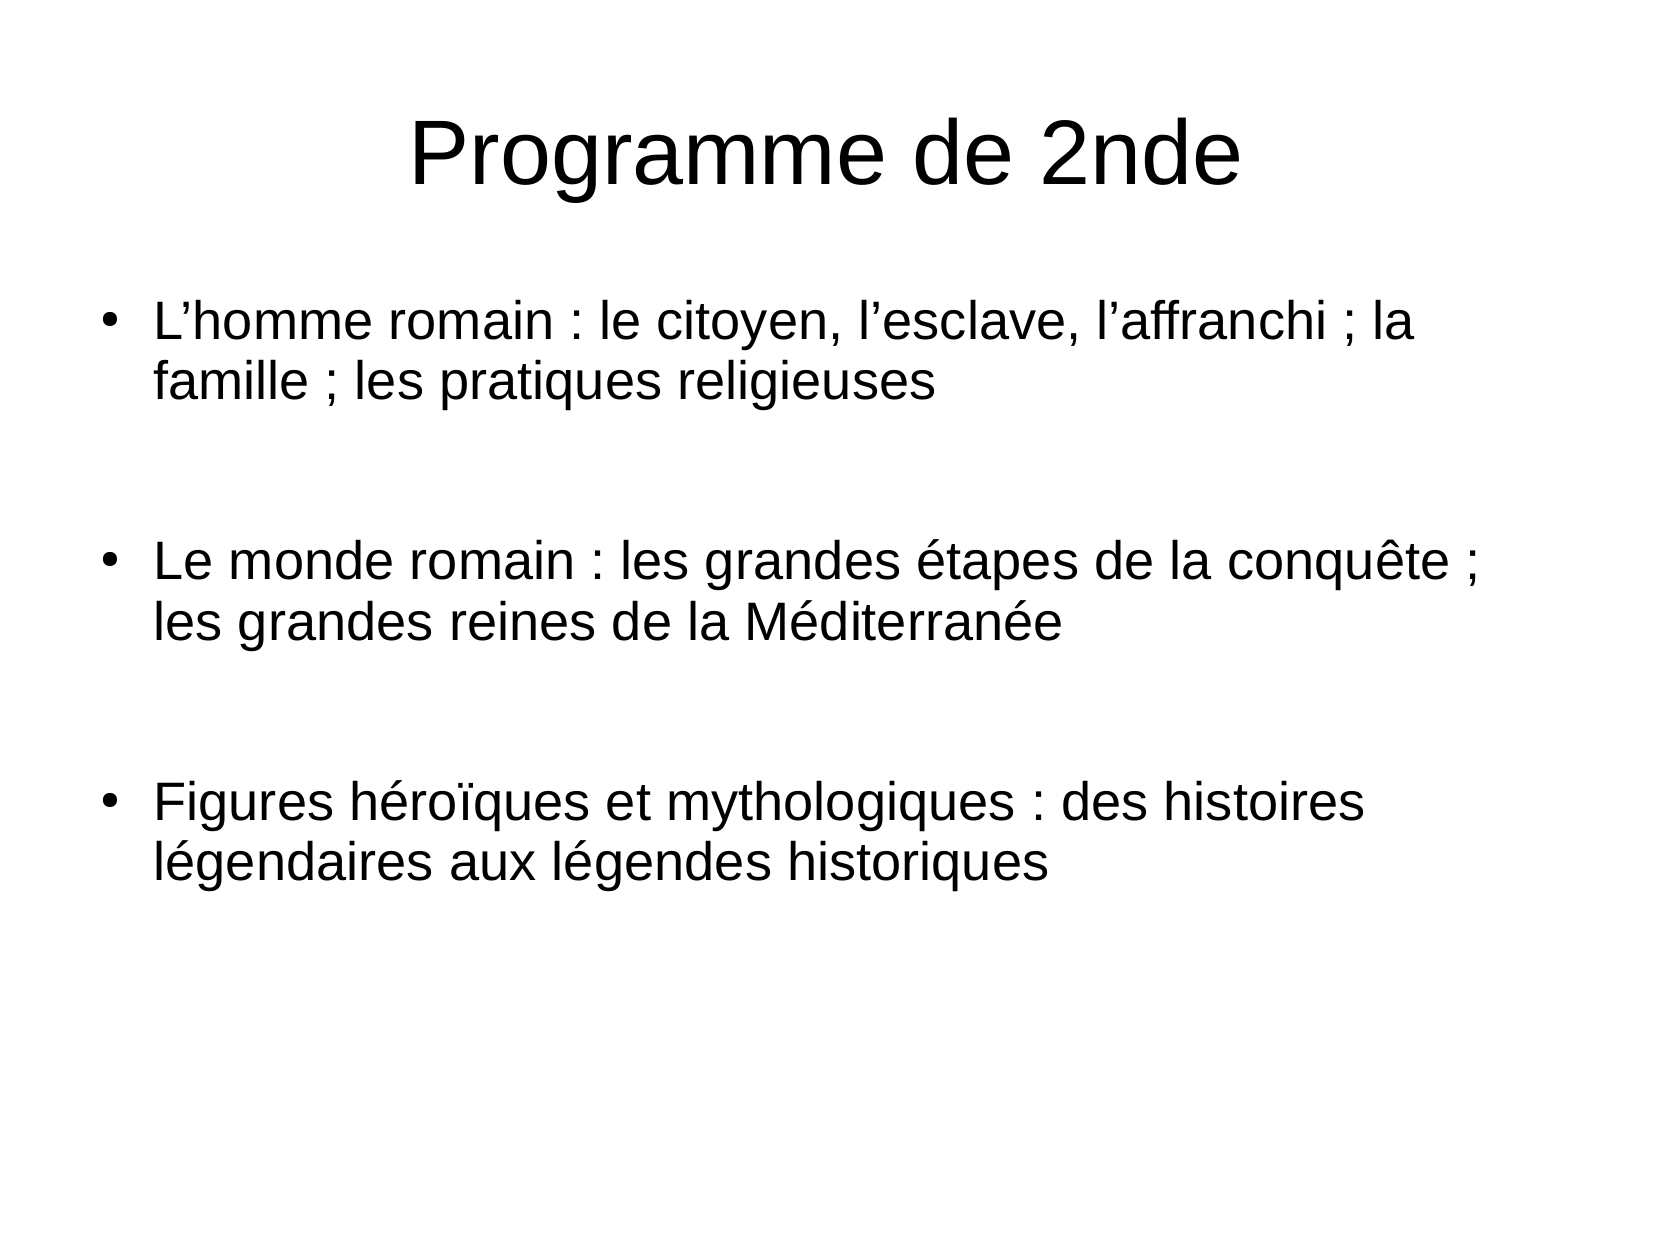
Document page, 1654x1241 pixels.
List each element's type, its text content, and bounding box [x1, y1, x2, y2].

title Programme de 2nde [82, 49, 1571, 257]
list L’homme romain : le citoyen, l’esclave, l’affranchi ; la famille ; les pratiques religieuses Le monde romain : les grandes étapes de la conquête ; les grandes reines de la Méditerranée Figures héroïques et mythologiques : des histoires légendaires aux légendes historiques [82, 290, 1512, 1076]
